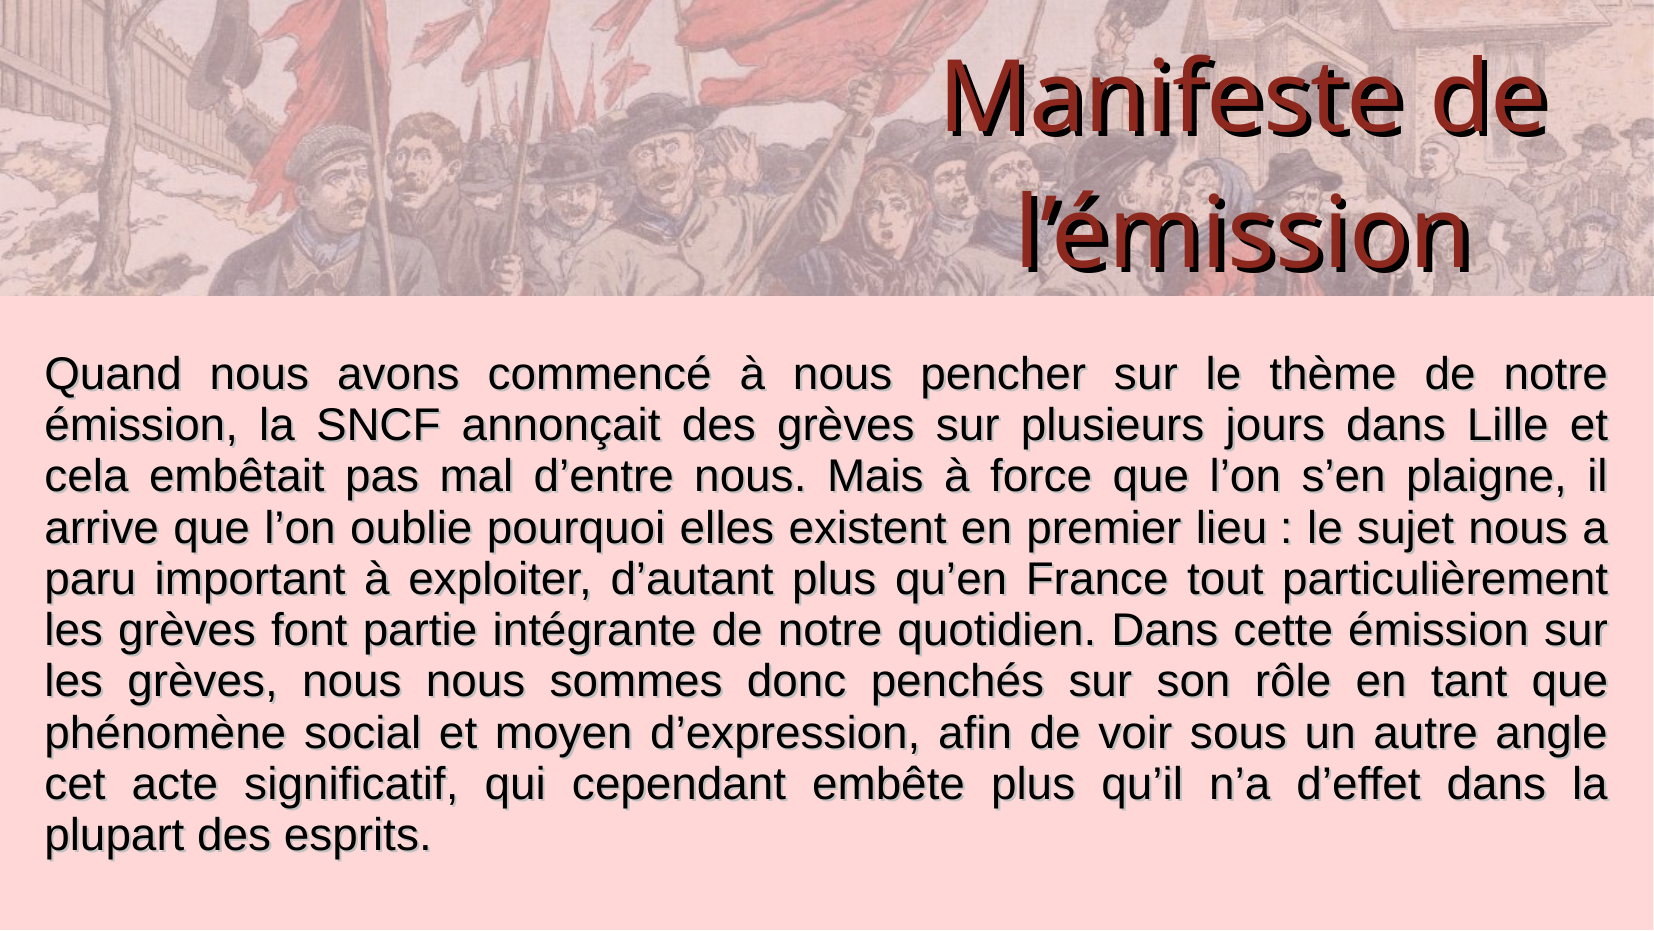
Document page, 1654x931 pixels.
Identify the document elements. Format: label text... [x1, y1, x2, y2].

subtitle Manifeste de l’émission [856, 25, 1630, 296]
text_box Quand nous avons commencé à nous pencher sur le thème de notre émission, la SNCF annonçait des grèves sur plusieurs jours dans Lille et cela embêtait pas mal d’entre nous. Mais à force que l’on s’en plaigne, il arrive que l’on oublie pourquoi elles existent en premier lieu : le sujet nous a paru important à exploiter, d’autant plus qu’en France tout particulièrement les grèves font partie intégrante de notre quotidien. Dans cette émission sur les grèves, nous nous sommes donc penchés sur son rôle en tant que phénomène social et moyen d’expression, afin de voir sous un autre angle cet acte significatif, qui cependant embête plus qu’il n’a d’effet dans la plupart des esprits. [29, 340, 1625, 931]
picture [0, 0, 1654, 296]
